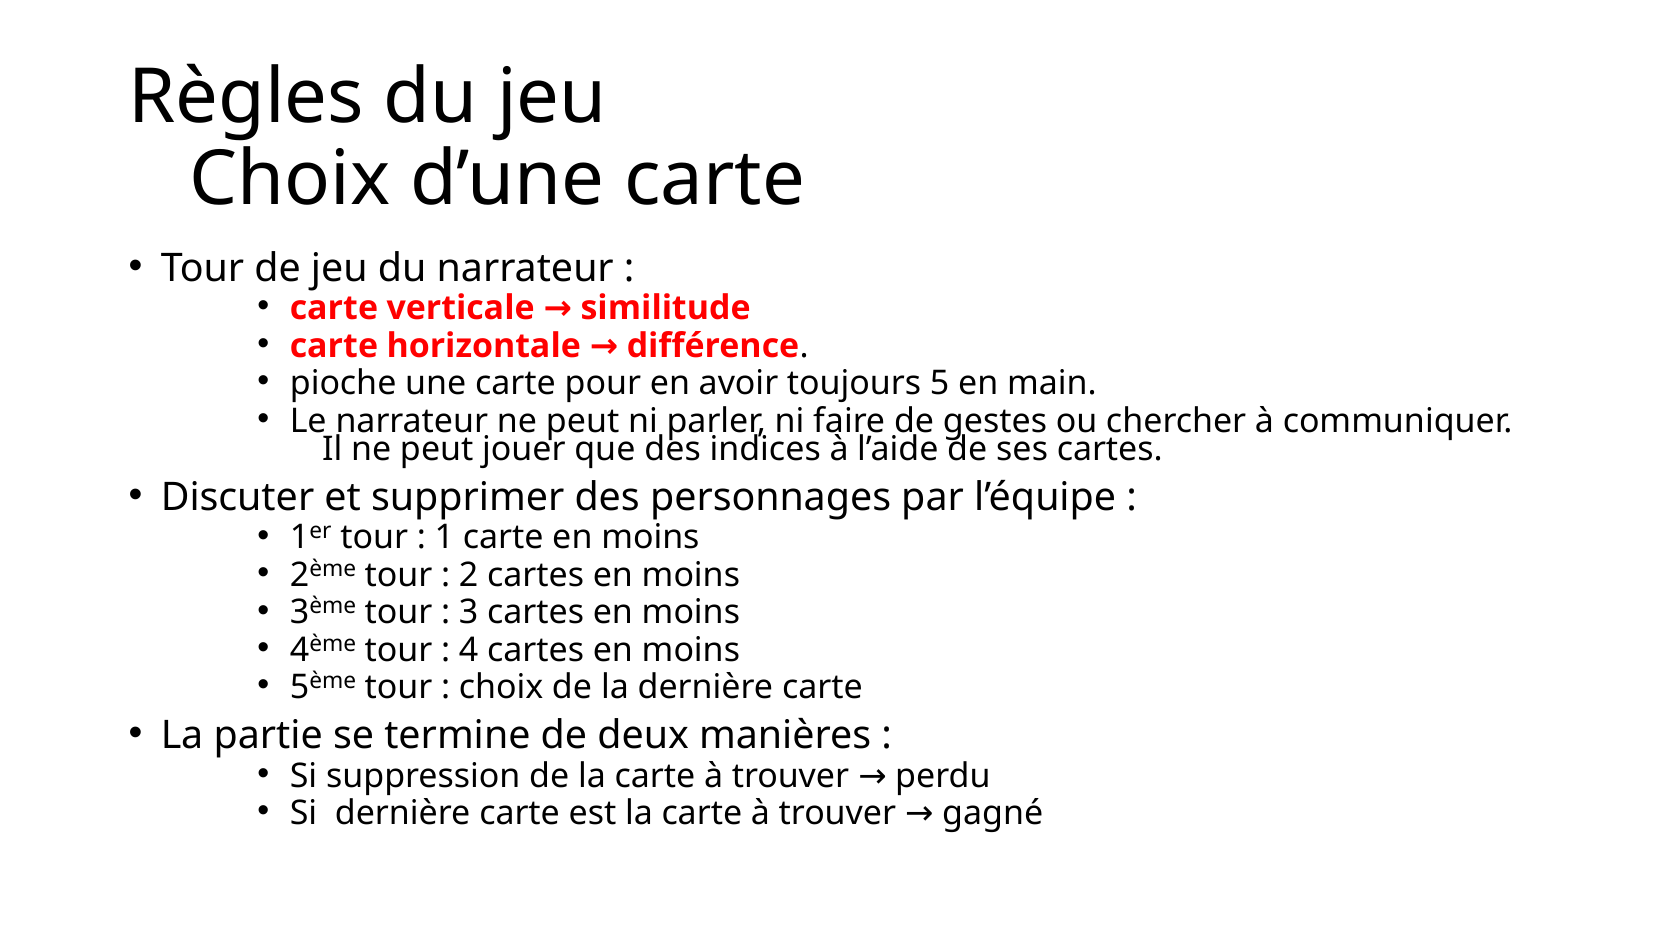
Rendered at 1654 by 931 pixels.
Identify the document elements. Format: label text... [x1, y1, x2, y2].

title Règles du jeu Choix d’une carte [113, 49, 1540, 230]
list Tour de jeu du narrateur : carte verticale → similitude carte horizontale → différence. pioche une carte pour en avoir toujours 5 en main. Le narrateur ne peut ni parler, ni faire de gestes ou chercher à communiquer. Il ne peut jouer que des indices à l’aide de ses cartes. Discuter et supprimer des personnages par l’équipe : 1er tour : 1 carte en moins 2ème tour : 2 cartes en moins 3ème tour : 3 cartes en moins 4ème tour : 4 cartes en moins 5ème tour : choix de la dernière carte La partie se termine de deux manières : Si suppression de la carte à trouver → perdu Si dernière carte est la carte à trouver → gagné [113, 247, 1540, 838]
